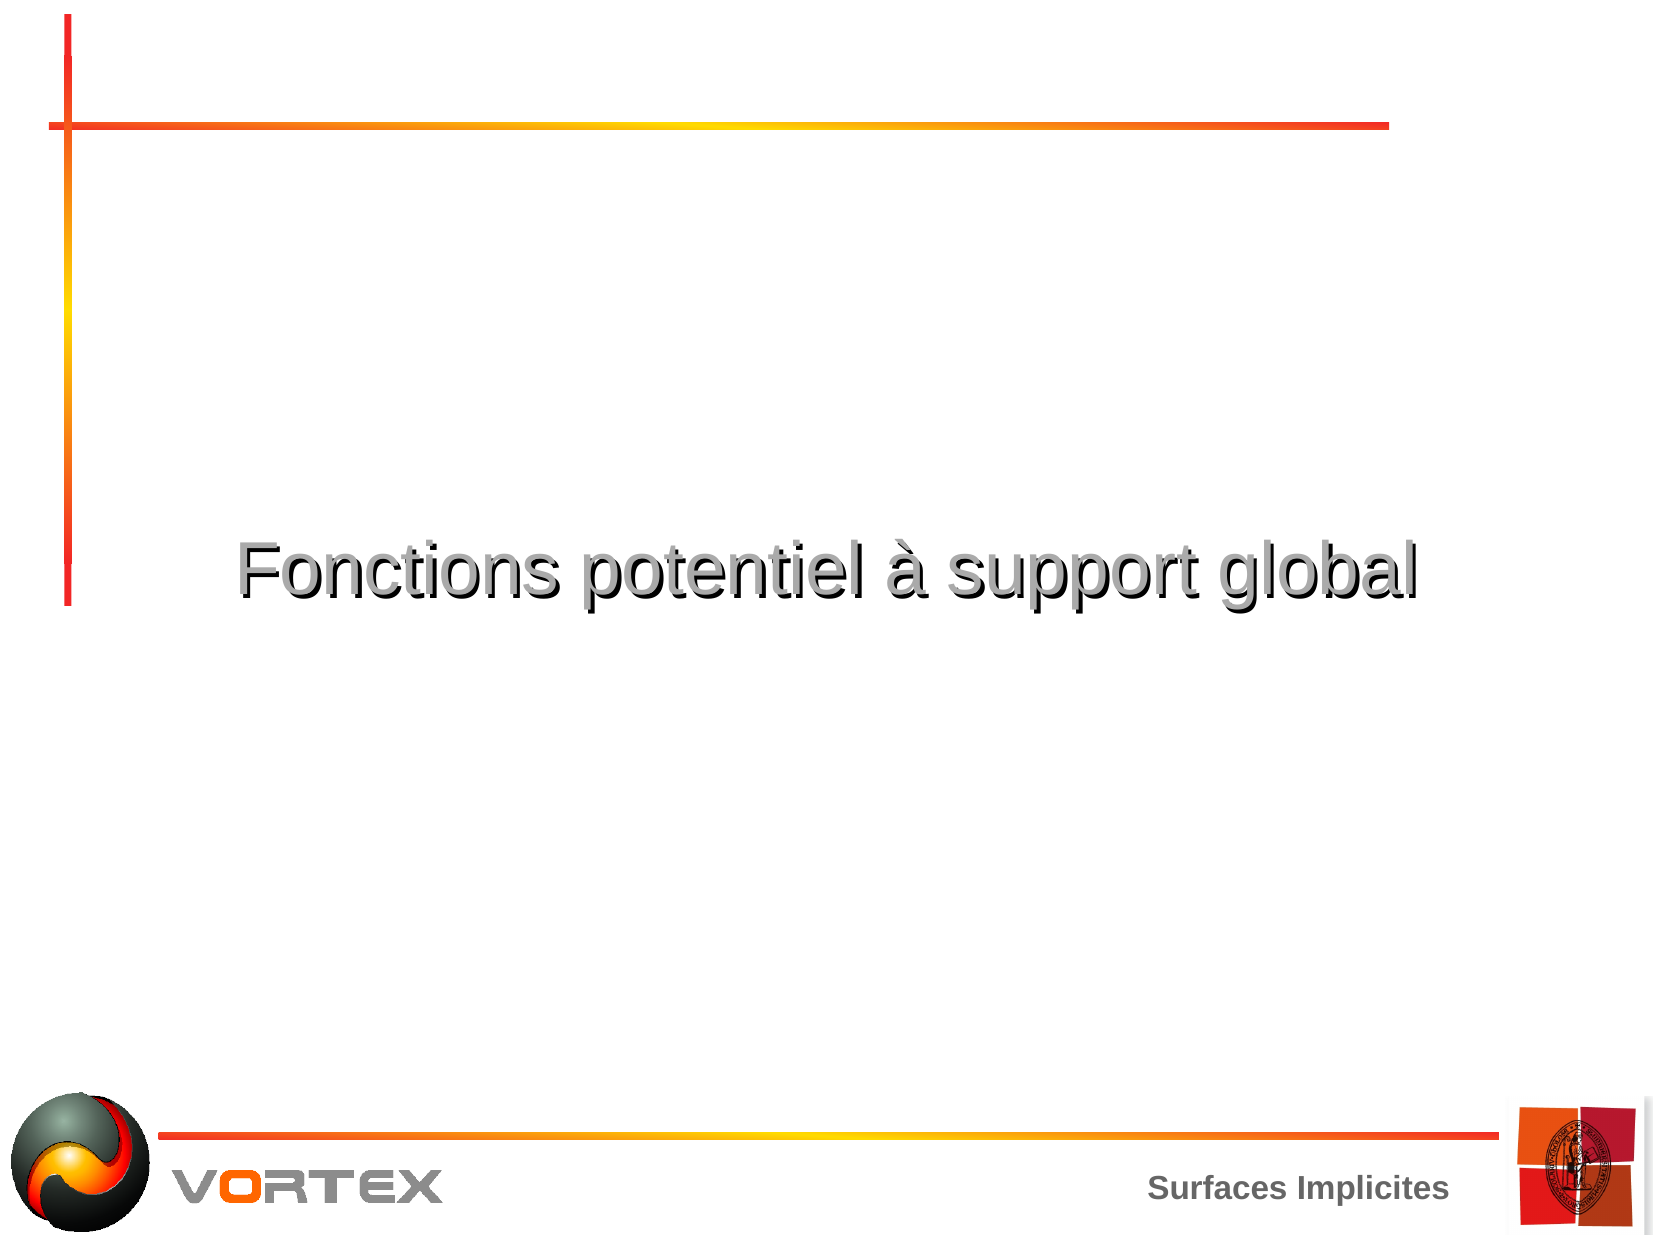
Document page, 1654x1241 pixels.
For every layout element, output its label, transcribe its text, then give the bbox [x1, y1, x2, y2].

title Fonctions potentiel à support global [0, 360, 1654, 778]
picture [11, 1092, 443, 1232]
picture [1505, 1096, 1653, 1235]
